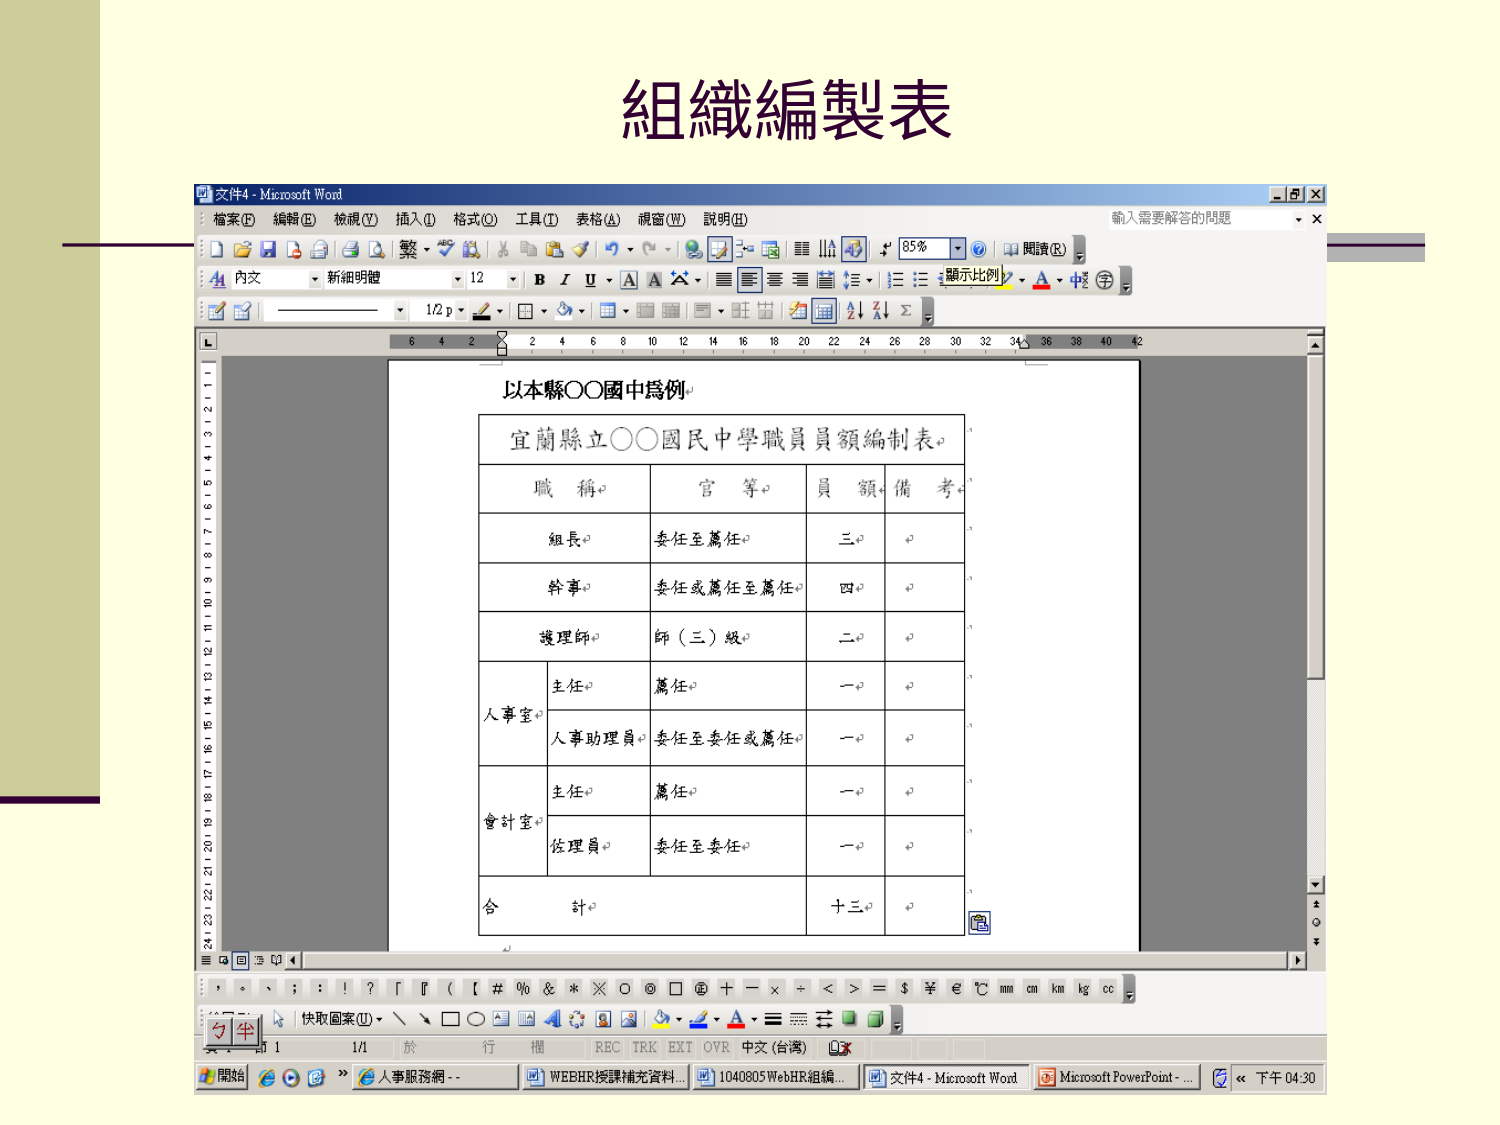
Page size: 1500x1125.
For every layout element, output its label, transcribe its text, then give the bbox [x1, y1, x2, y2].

picture [194, 184, 1327, 1095]
title 組織編製表 [150, 45, 1426, 173]
